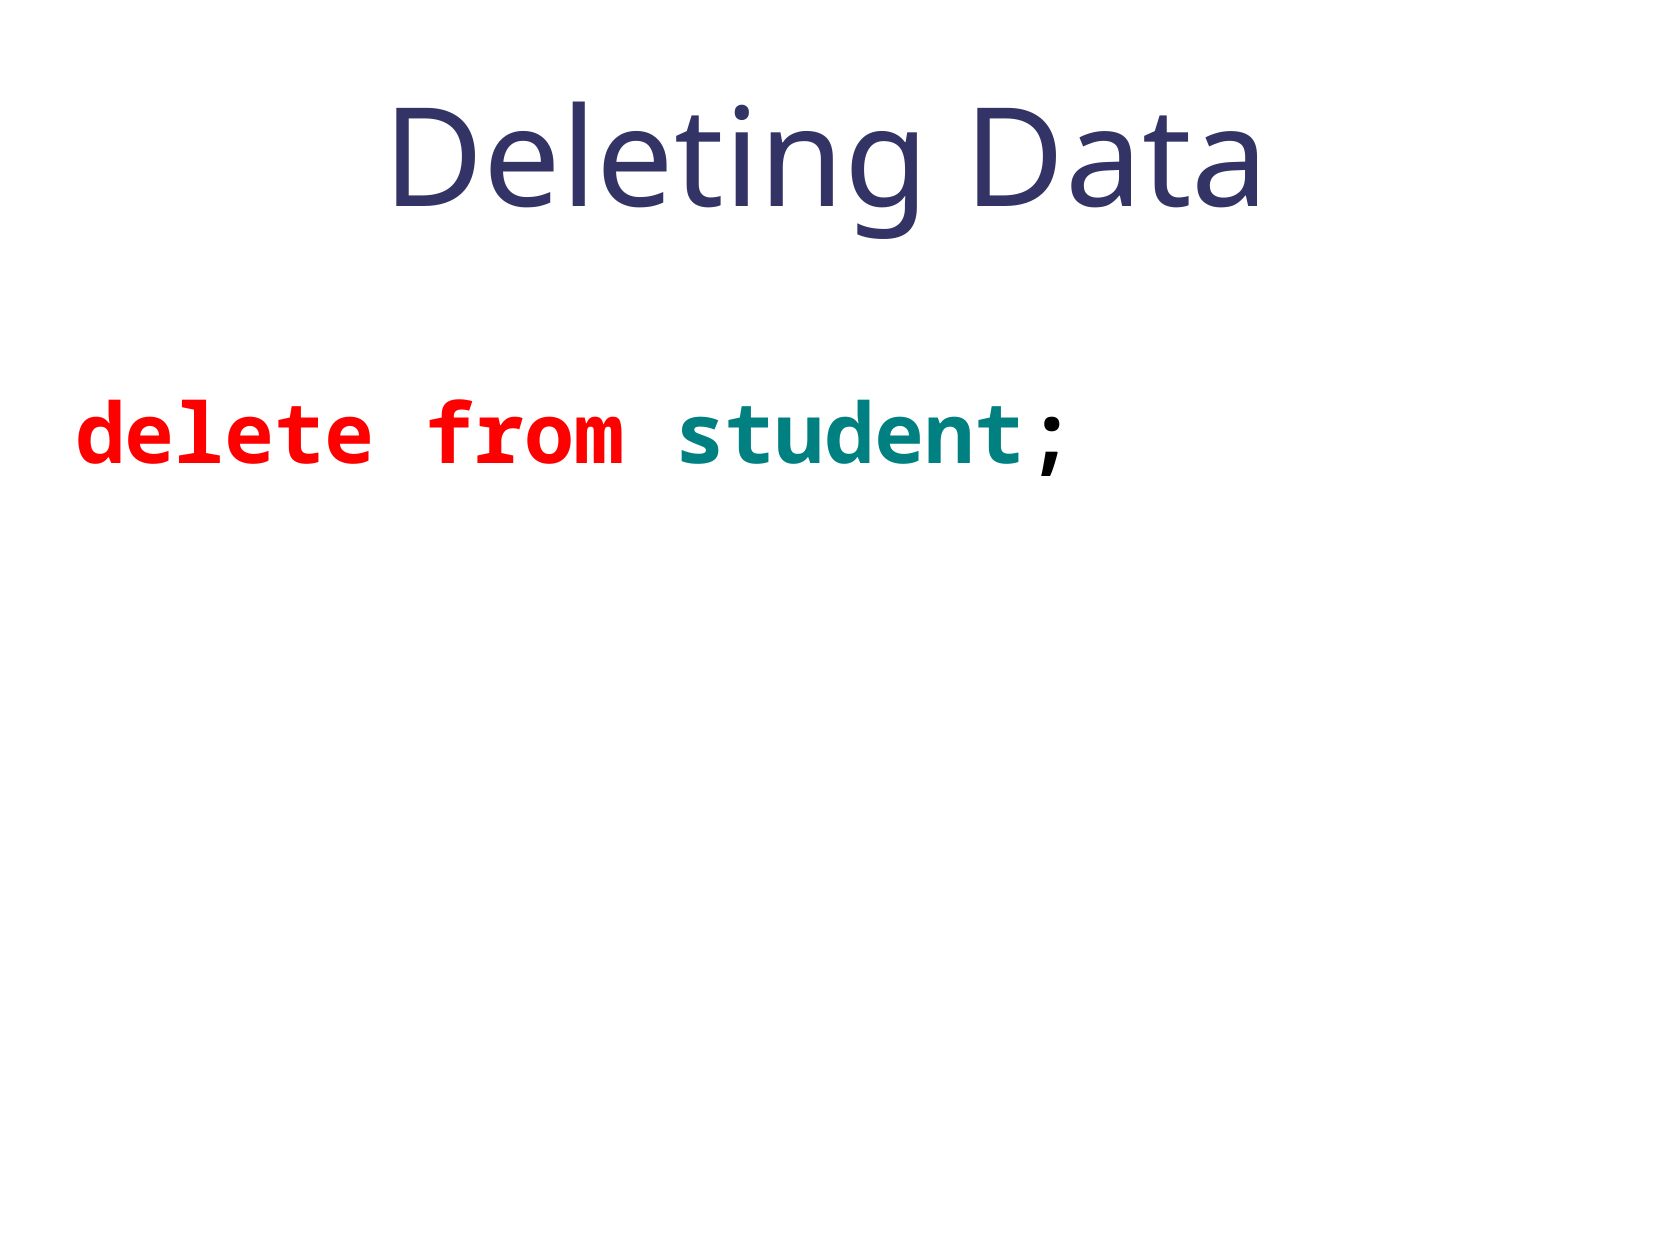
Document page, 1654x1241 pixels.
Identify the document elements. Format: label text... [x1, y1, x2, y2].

title Deleting Data [82, 56, 1571, 250]
text_box delete from student; [75, 375, 1654, 535]
